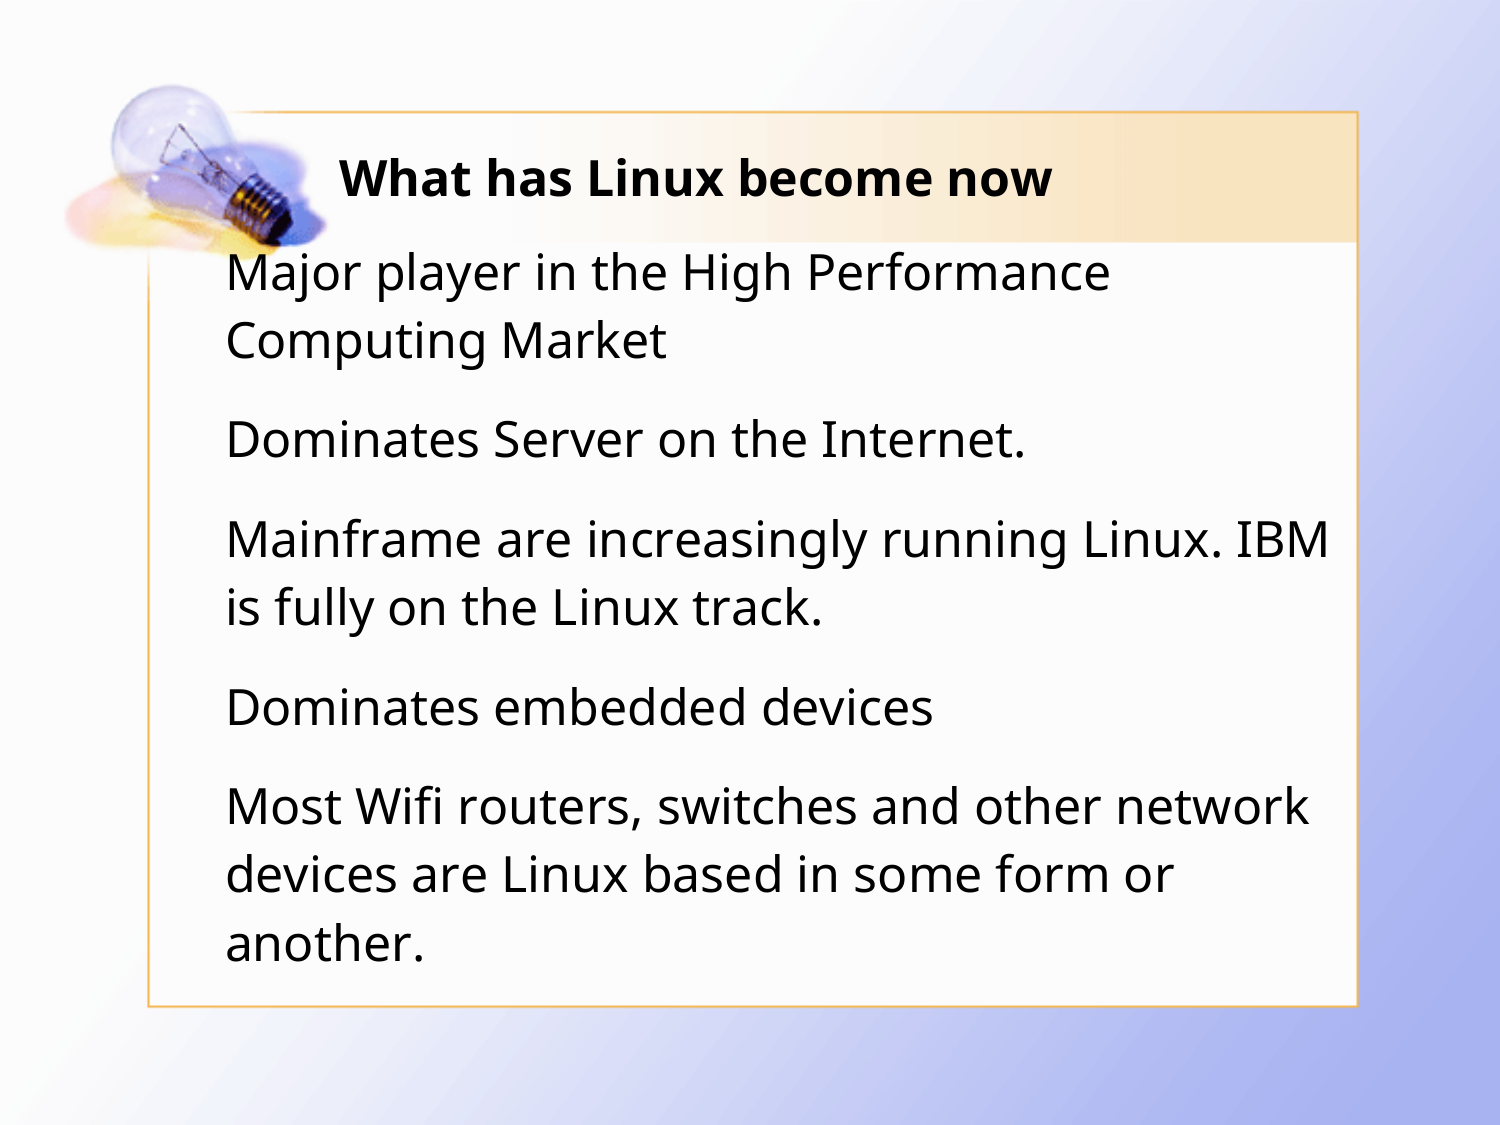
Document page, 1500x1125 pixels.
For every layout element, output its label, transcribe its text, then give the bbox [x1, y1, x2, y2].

title What has Linux become now [324, 134, 1275, 223]
subtitle Major player in the High Performance Computing Market Dominates Server on the Internet. Mainframe are increasingly running Linux. IBM is fully on the Linux track. Dominates embedded devices Most Wifi routers, switches and other network devices are Linux based in some form or another. [150, 275, 1351, 937]
picture [0, 0, 1500, 1125]
